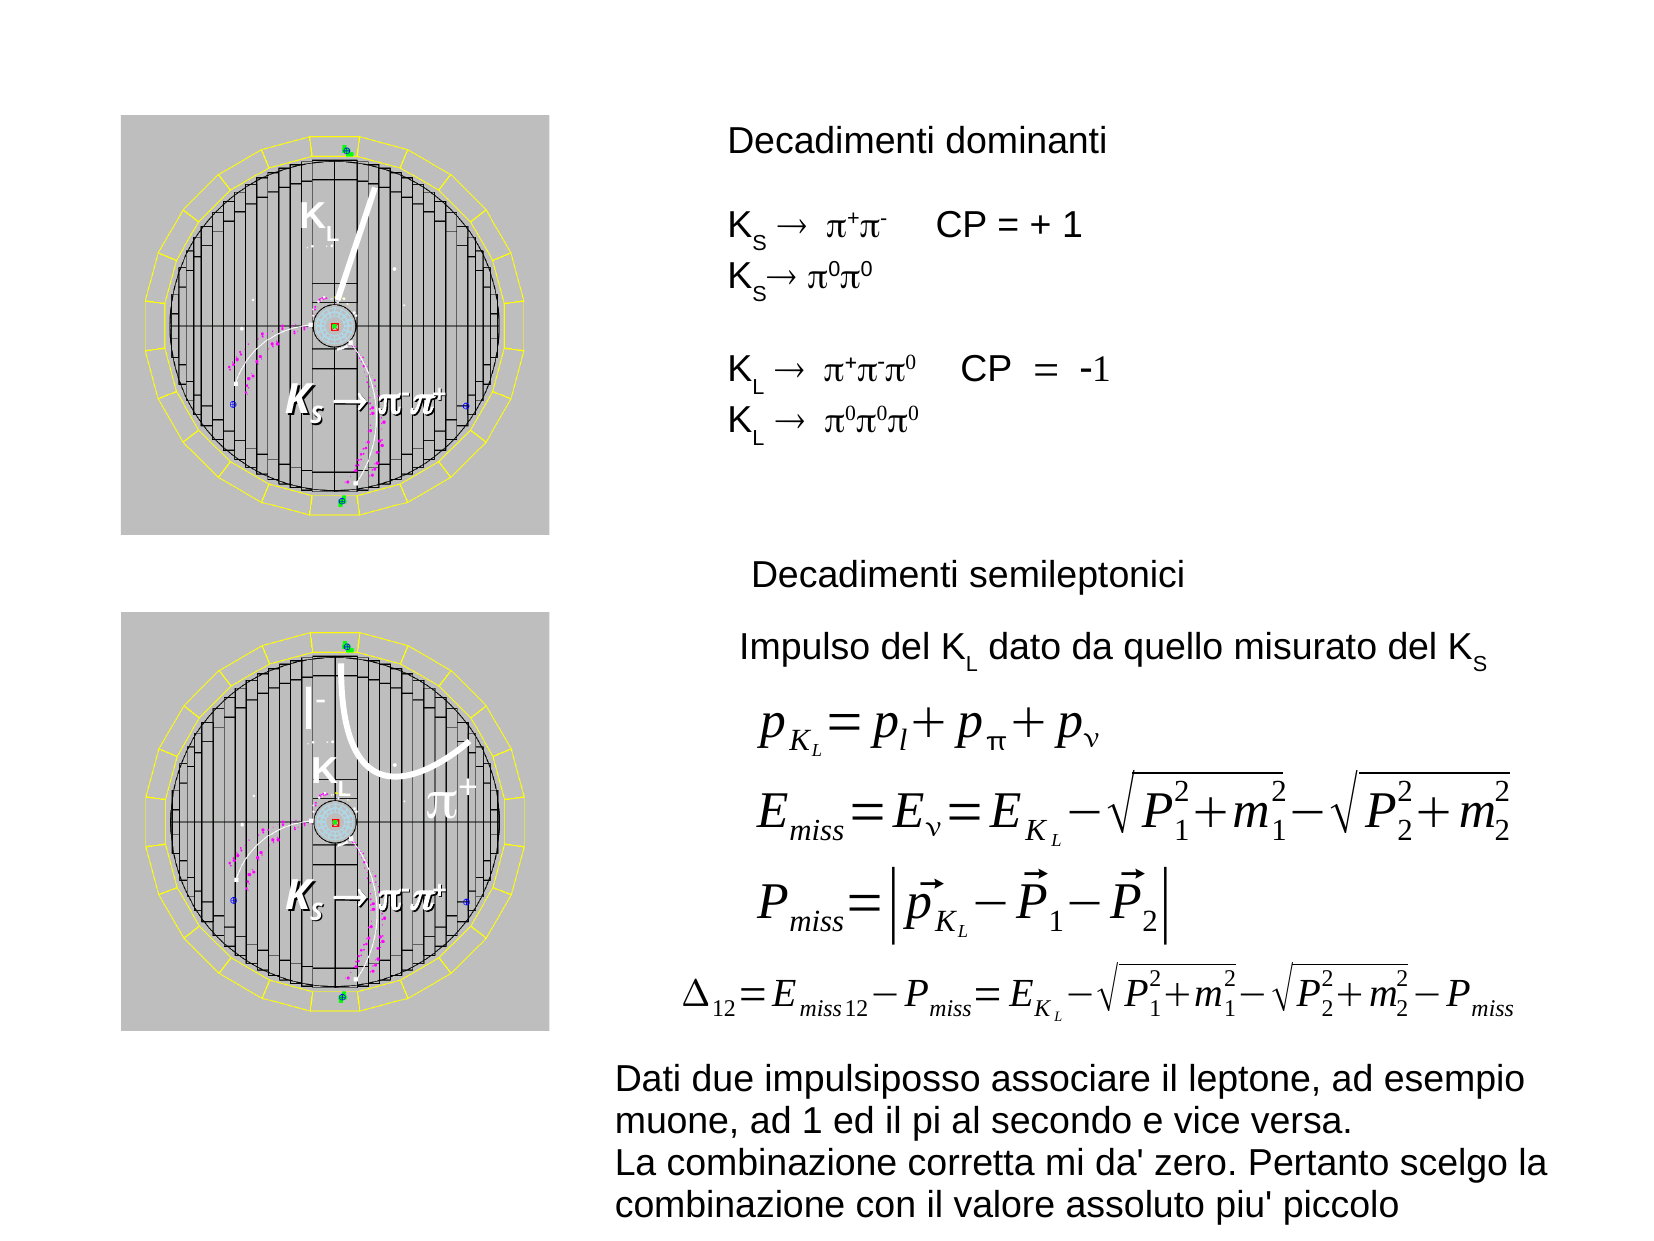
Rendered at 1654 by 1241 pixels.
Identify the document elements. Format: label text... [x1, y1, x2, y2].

text_box KL [284, 187, 371, 263]
text_box Decadimenti semileptonici [736, 546, 1426, 603]
picture [120, 115, 550, 535]
text_box KS  p [269, 361, 462, 439]
text_box Decadimenti dominanti KS  p+p- CP = + 1 KS p0p0 KL  p+p-p0 CP = -1 KL  p0p0p0 [712, 112, 1201, 473]
text_box KL [360, 750, 409, 773]
picture [121, 612, 550, 1031]
text_box KL [354, 187, 397, 263]
text_box KS  p [269, 857, 462, 935]
text_box Dati due impulsiposso associare il leptone, ad esempio muone, ad 1 ed il pi al secondo e vice versa. La combinazione corretta mi da' zero. Pertanto scelgo la combinazione con il valore assoluto piu' piccolo [600, 1050, 1613, 1233]
text_box KL [296, 750, 409, 818]
chart [740, 692, 1115, 762]
chart [740, 863, 1188, 947]
text_box l- [287, 669, 438, 750]
text_box p+ [411, 757, 562, 850]
chart [740, 769, 1524, 852]
text_box Impulso del KL dato da quello misurato del KS [724, 618, 1587, 684]
chart [672, 961, 1523, 1025]
